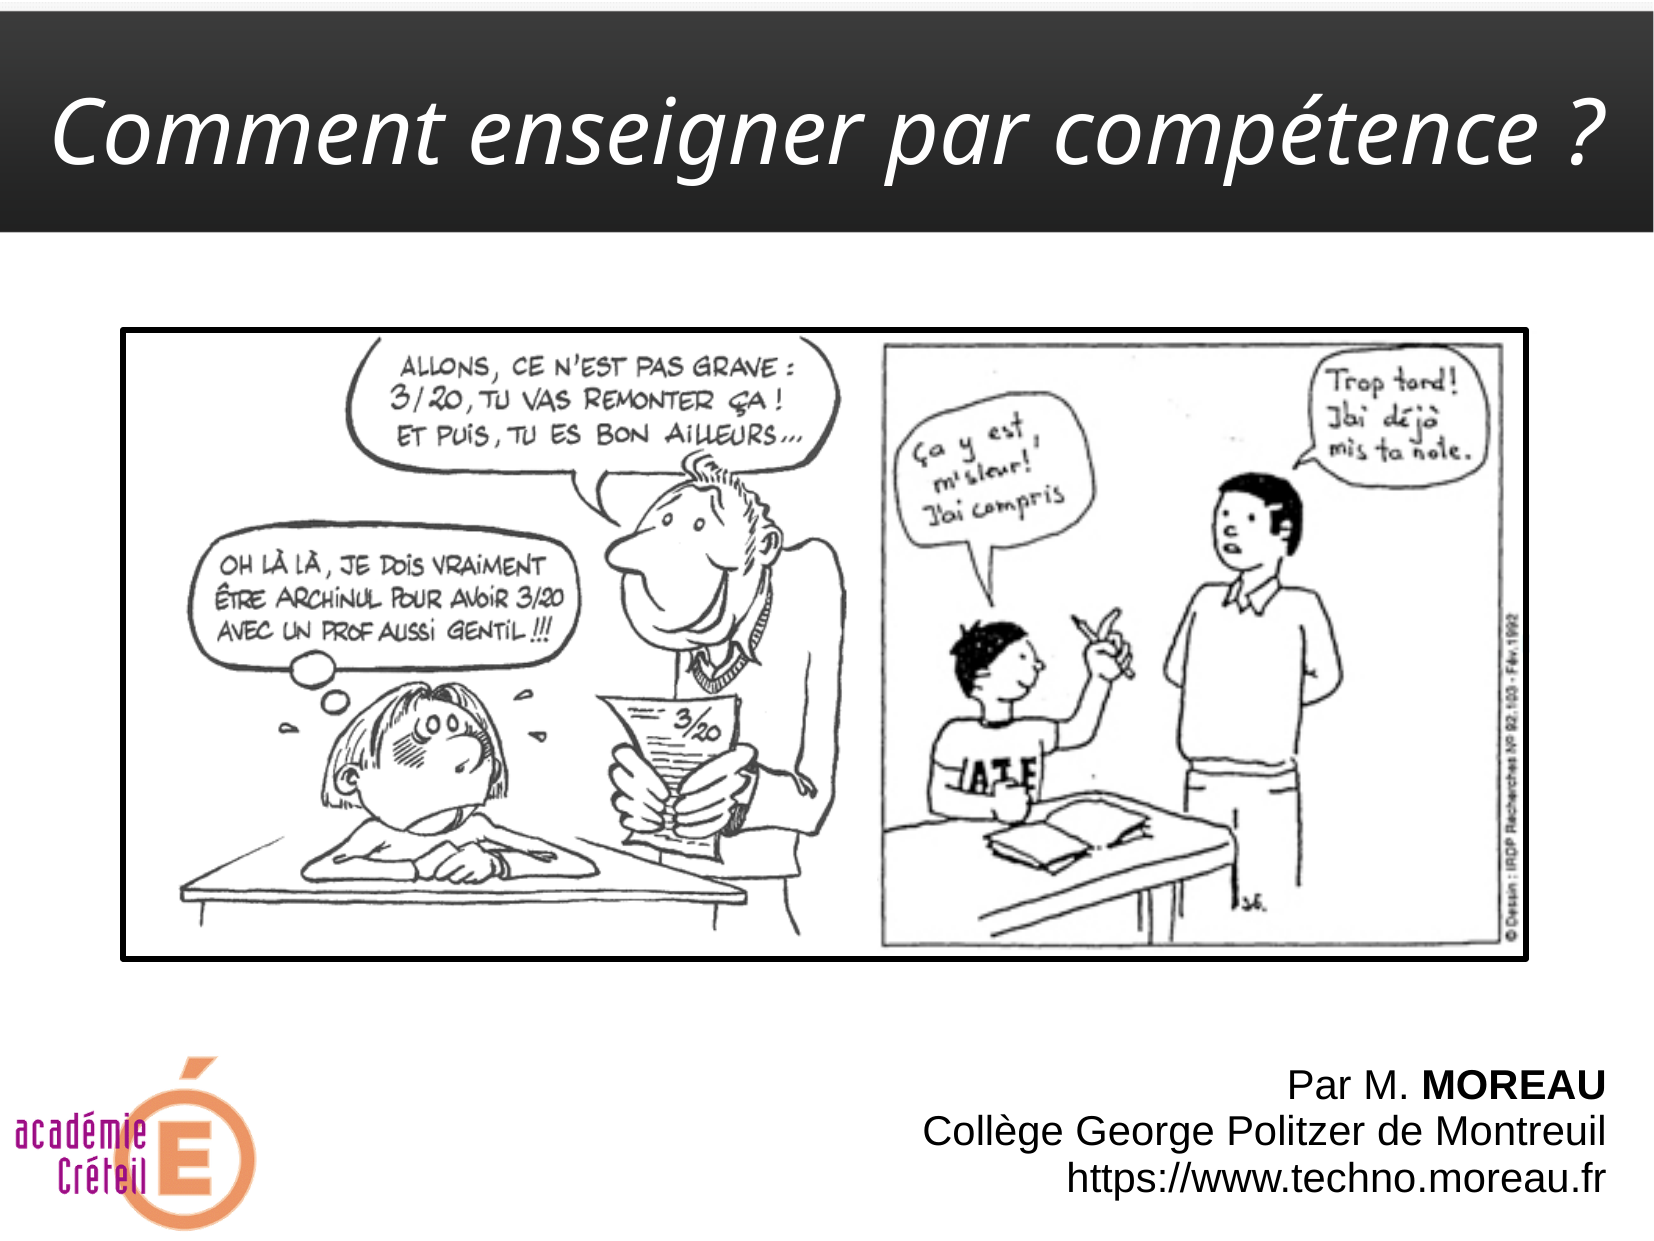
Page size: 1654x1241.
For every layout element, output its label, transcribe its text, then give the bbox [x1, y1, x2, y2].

picture [127, 333, 1523, 956]
text_box Par M. MOREAU Collège George Politzer de Montreuil https://www.techno.moreau.fr [884, 1054, 1622, 1211]
picture [877, 331, 1537, 968]
text_box Comment enseigner par compétence ? [0, 59, 1654, 183]
picture [10, 1053, 258, 1233]
picture [0, 2, 1654, 59]
picture [0, 183, 1654, 245]
